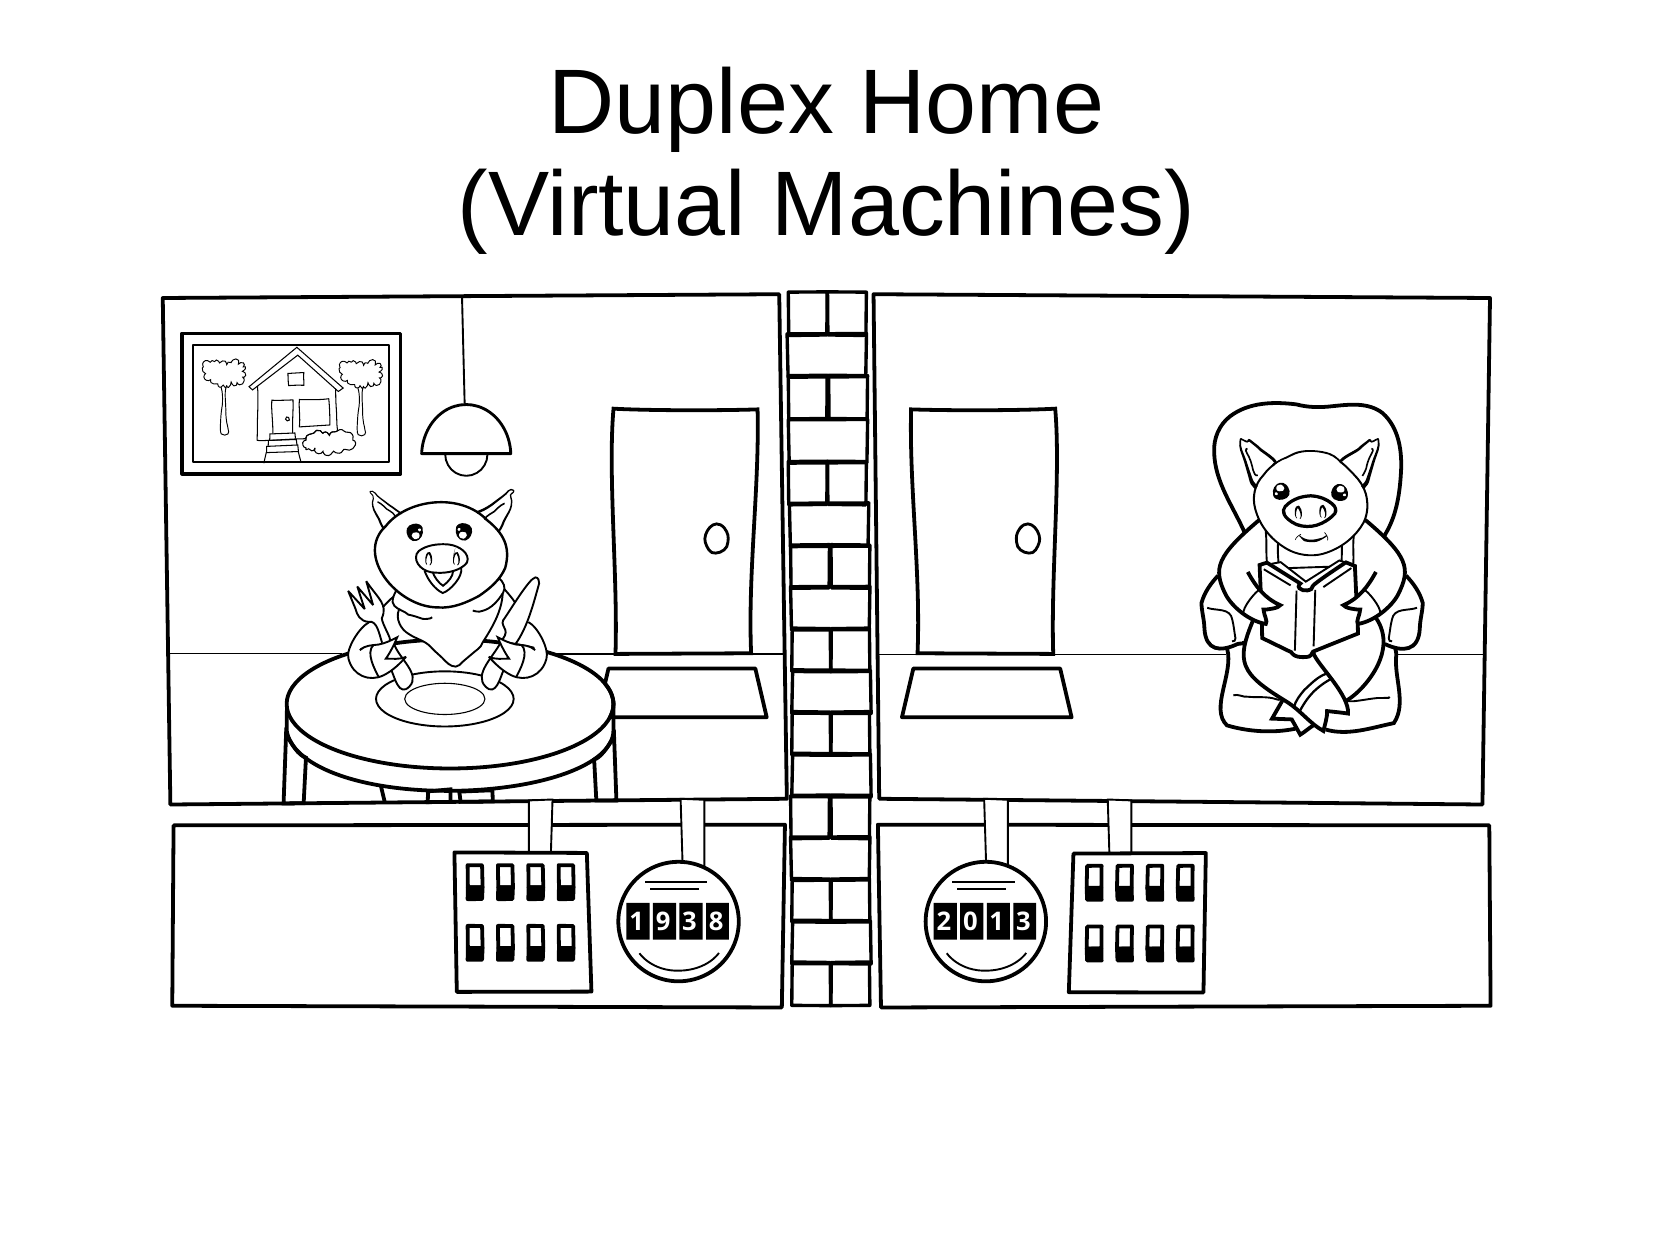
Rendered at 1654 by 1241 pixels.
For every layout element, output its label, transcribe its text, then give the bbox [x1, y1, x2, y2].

title Duplex Home (Virtual Machines) [82, 49, 1571, 257]
picture [160, 290, 1493, 1010]
